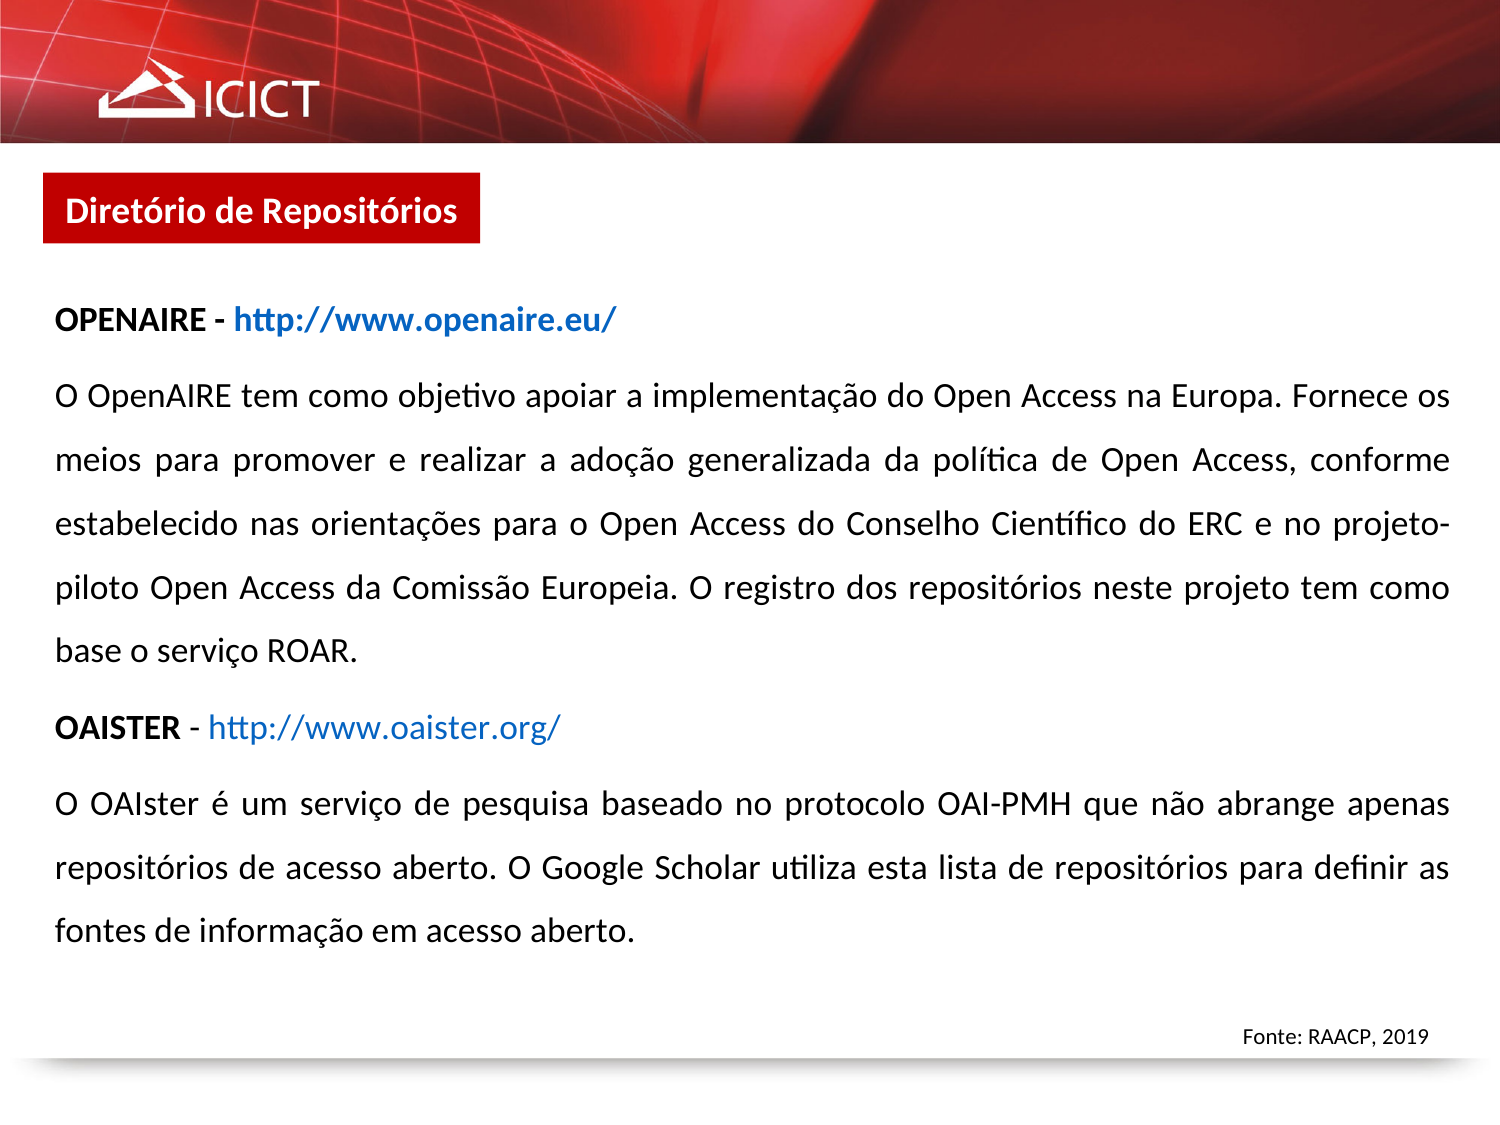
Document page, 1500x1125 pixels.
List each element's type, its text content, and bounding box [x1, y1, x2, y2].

text_box OPENAIRE - http://www.openaire.eu/ O OpenAIRE tem como objetivo apoiar a implementação do Open Access na Europa. Fornece os meios para promover e realizar a adoção generalizada da política de Open Access, conforme estabelecido nas orientações para o Open Access do Conselho Científico do ERC e no projeto-piloto Open Access da Comissão Europeia. O registro dos repositórios neste projeto tem como base o serviço ROAR. OAISTER - http://www.oaister.org/ O OAIster é um serviço de pesquisa baseado no protocolo OAI-PMH que não abrange apenas repositórios de acesso aberto. O Google Scholar utiliza esta lista de repositórios para definir as fontes de informação em acesso aberto. [40, 267, 1468, 958]
picture [0, 0, 1500, 1125]
text_box Diretório de Repositórios [43, 172, 481, 244]
text_box Fonte: RAACP, 2019 [1228, 1013, 1474, 1057]
